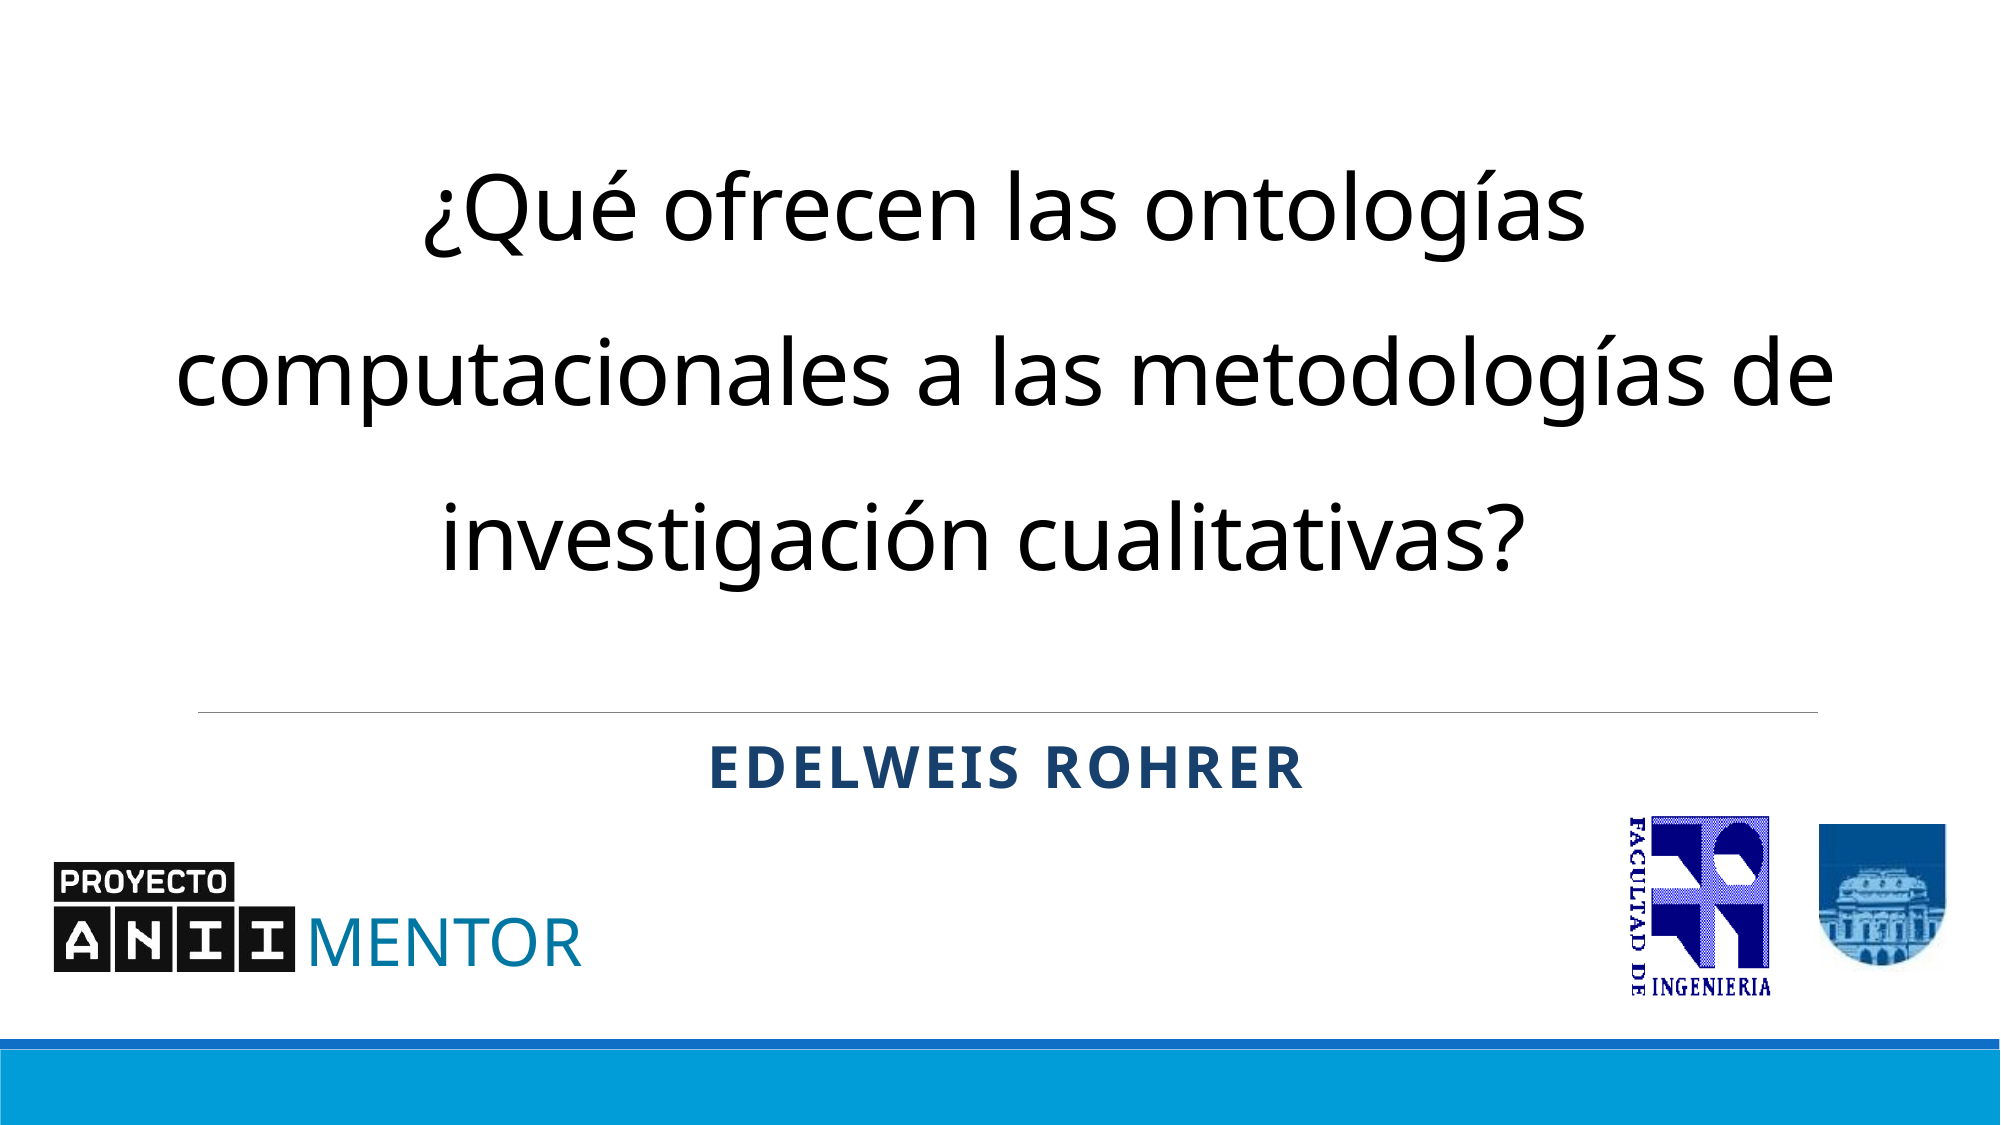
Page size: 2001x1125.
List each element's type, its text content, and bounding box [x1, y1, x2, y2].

subtitle Edelweis Rohrer [180, 730, 1831, 919]
picture [53, 862, 296, 972]
title ¿Qué ofrecen las ontologías computacionales a las metodologías de investigación cualitativas? [158, 61, 1853, 597]
text_box MENTOR [290, 892, 598, 988]
picture [1613, 784, 1794, 1012]
picture [1819, 824, 1947, 972]
